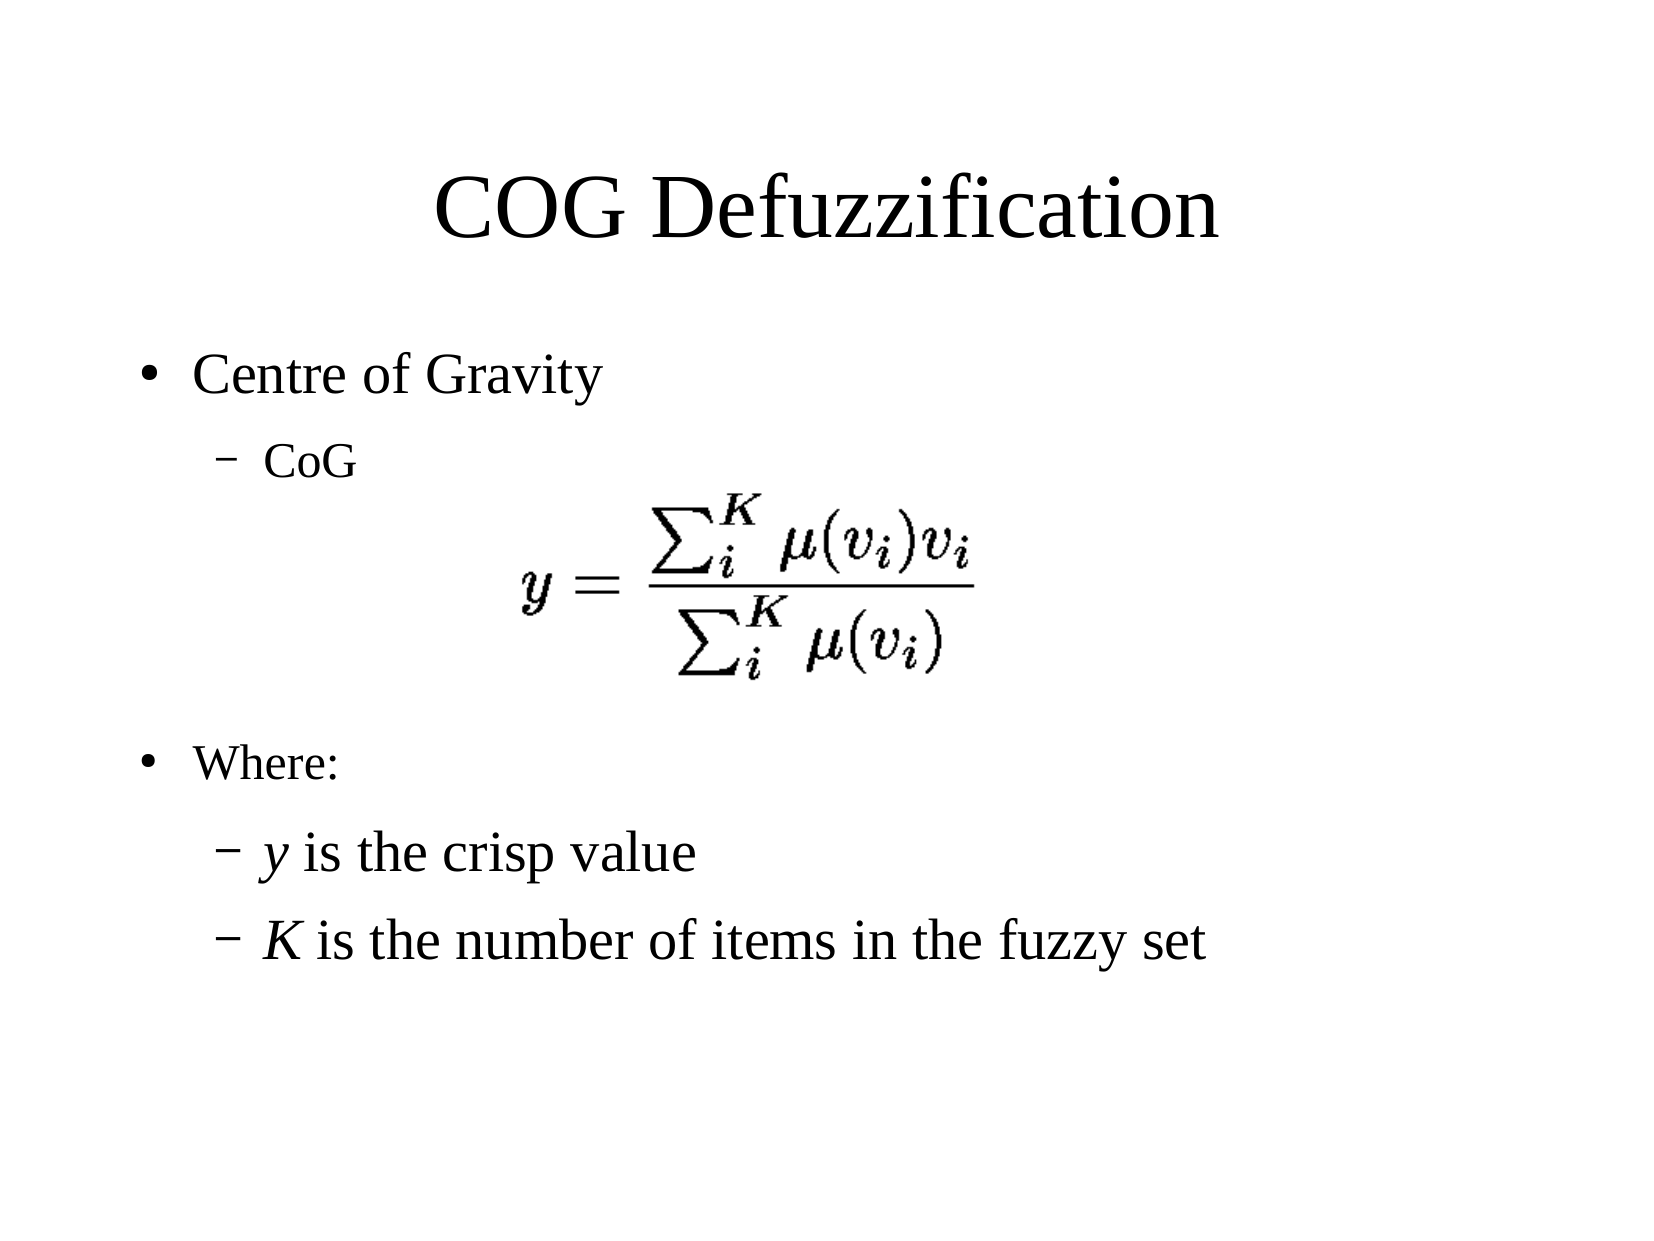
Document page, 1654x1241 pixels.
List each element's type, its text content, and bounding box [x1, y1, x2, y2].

title COG Defuzzification [121, 102, 1534, 311]
chart [510, 489, 990, 688]
list Where: y is the crisp value K is the number of items in the fuzzy set [121, 734, 1534, 976]
list Centre of Gravity CoG [121, 344, 1534, 494]
